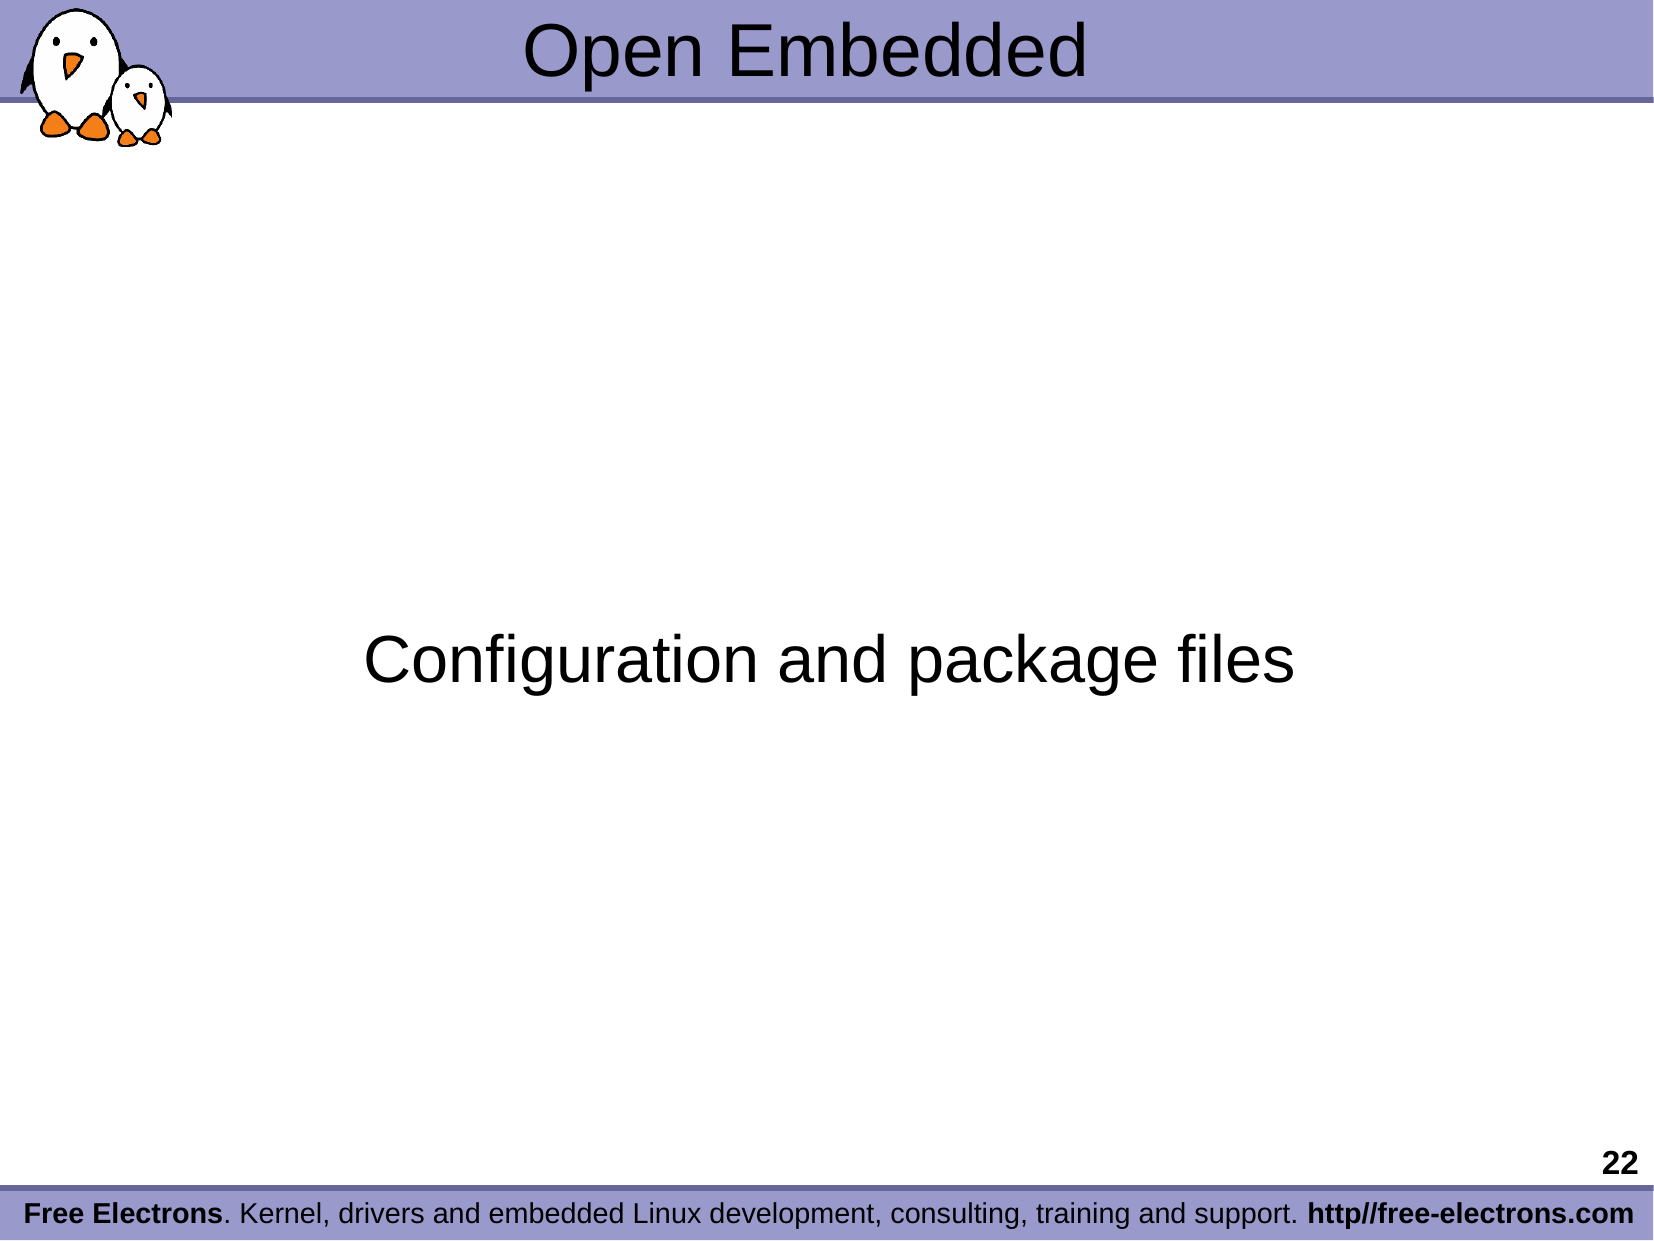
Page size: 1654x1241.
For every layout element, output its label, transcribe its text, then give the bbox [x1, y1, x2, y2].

picture [20, 8, 172, 147]
subtitle Configuration and package files [68, 201, 1592, 1118]
title Open Embedded [60, 0, 1551, 101]
